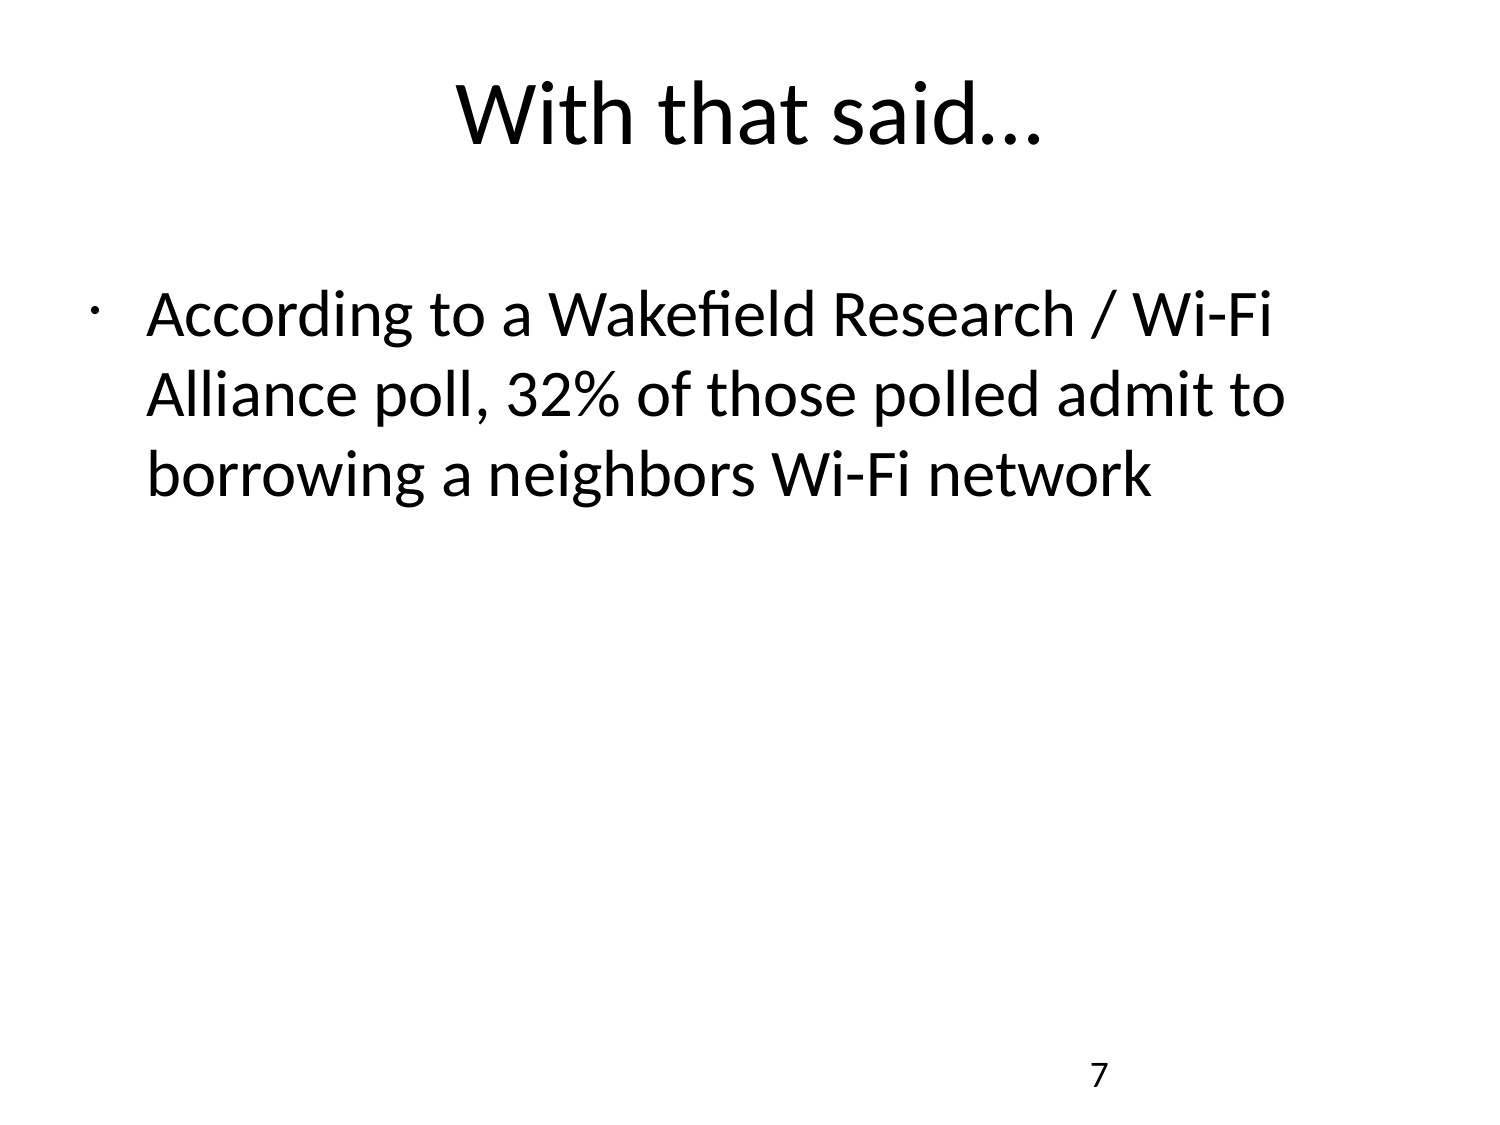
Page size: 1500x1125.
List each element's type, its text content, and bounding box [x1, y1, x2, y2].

title With that said… [75, 45, 1425, 233]
slide_number <number> [1074, 1042, 1425, 1103]
list According to a Wakefield Research / Wi-Fi Alliance poll, 32% of those polled admit to borrowing a neighbors Wi-Fi network [75, 262, 1425, 1005]
